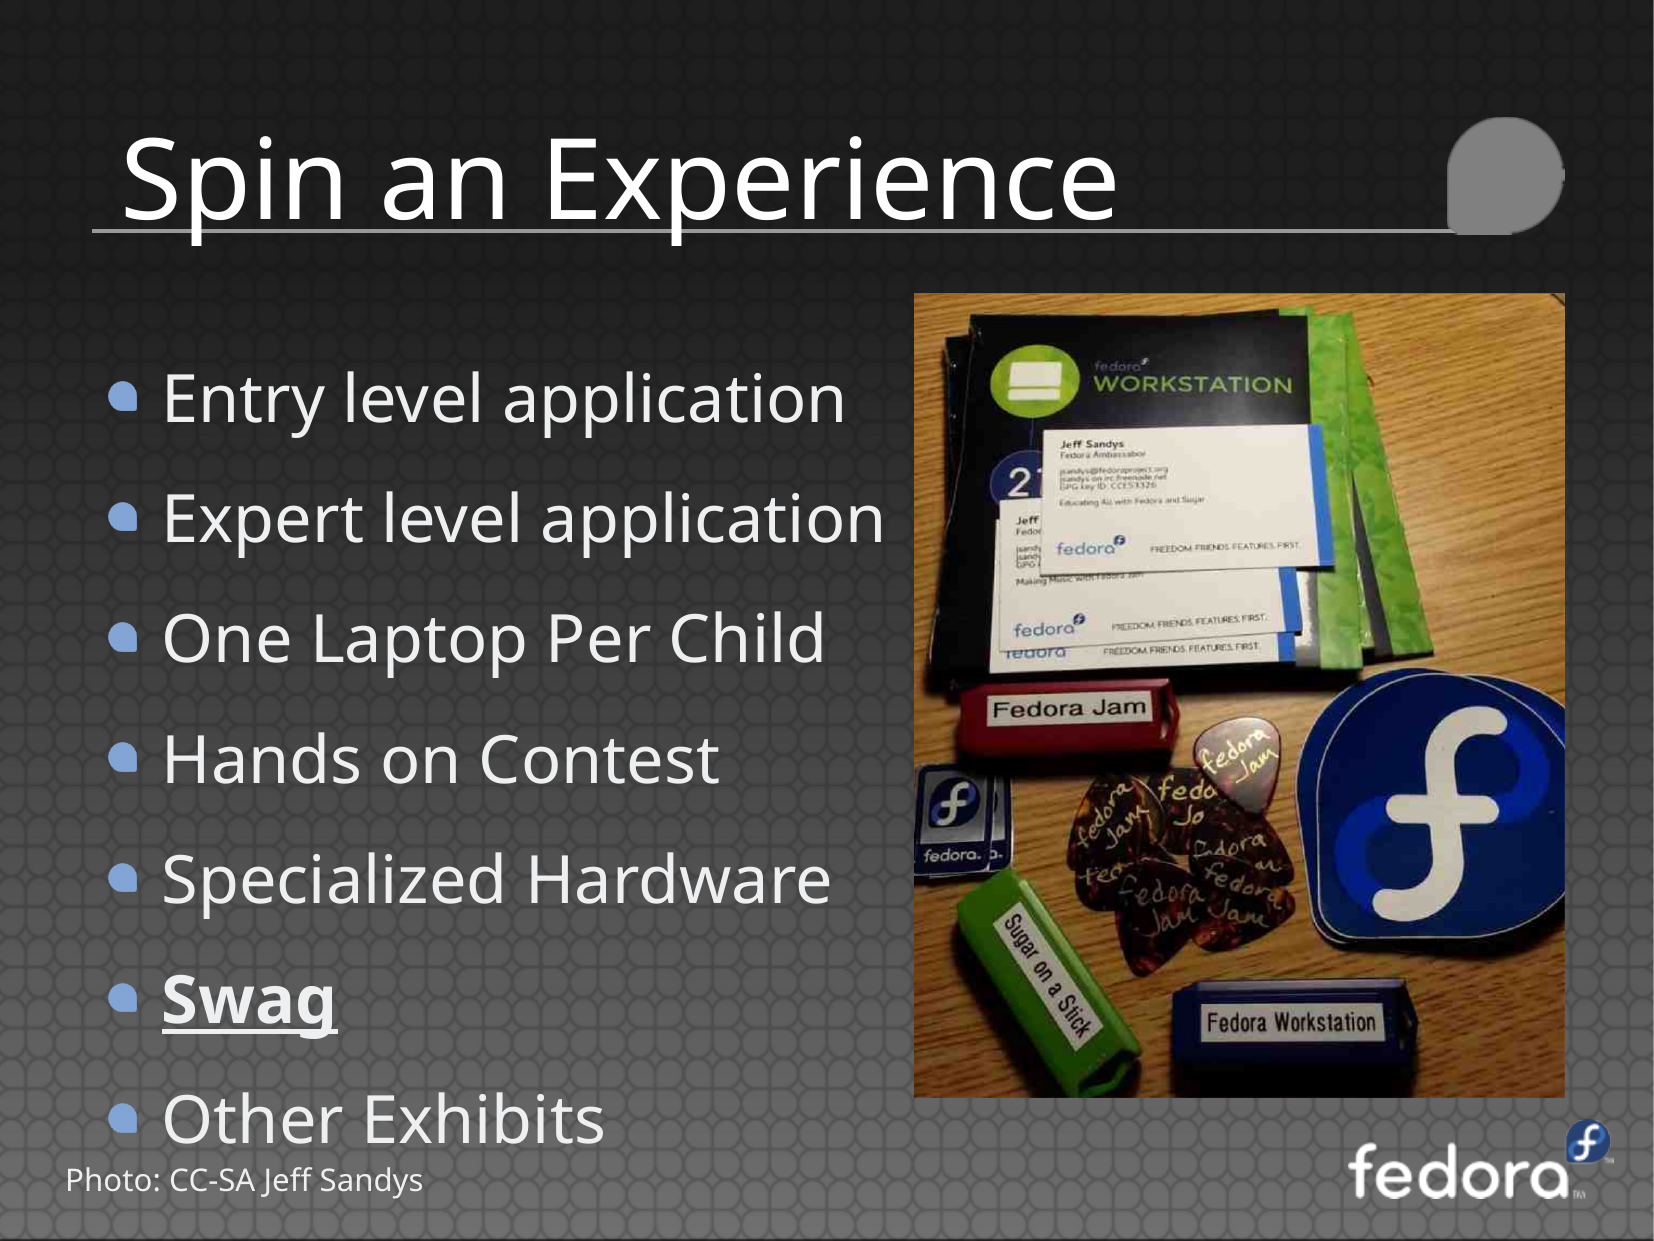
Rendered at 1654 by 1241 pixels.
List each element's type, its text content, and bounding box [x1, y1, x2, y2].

title Spin an Experience [120, 100, 1451, 251]
picture [0, 0, 1654, 1241]
text_box Photo: CC-SA Jeff Sandys [50, 1150, 664, 1202]
list Entry level application Expert level application One Laptop Per Child Hands on Contest Specialized Hardware Swag Other Exhibits [90, 230, 1492, 1060]
